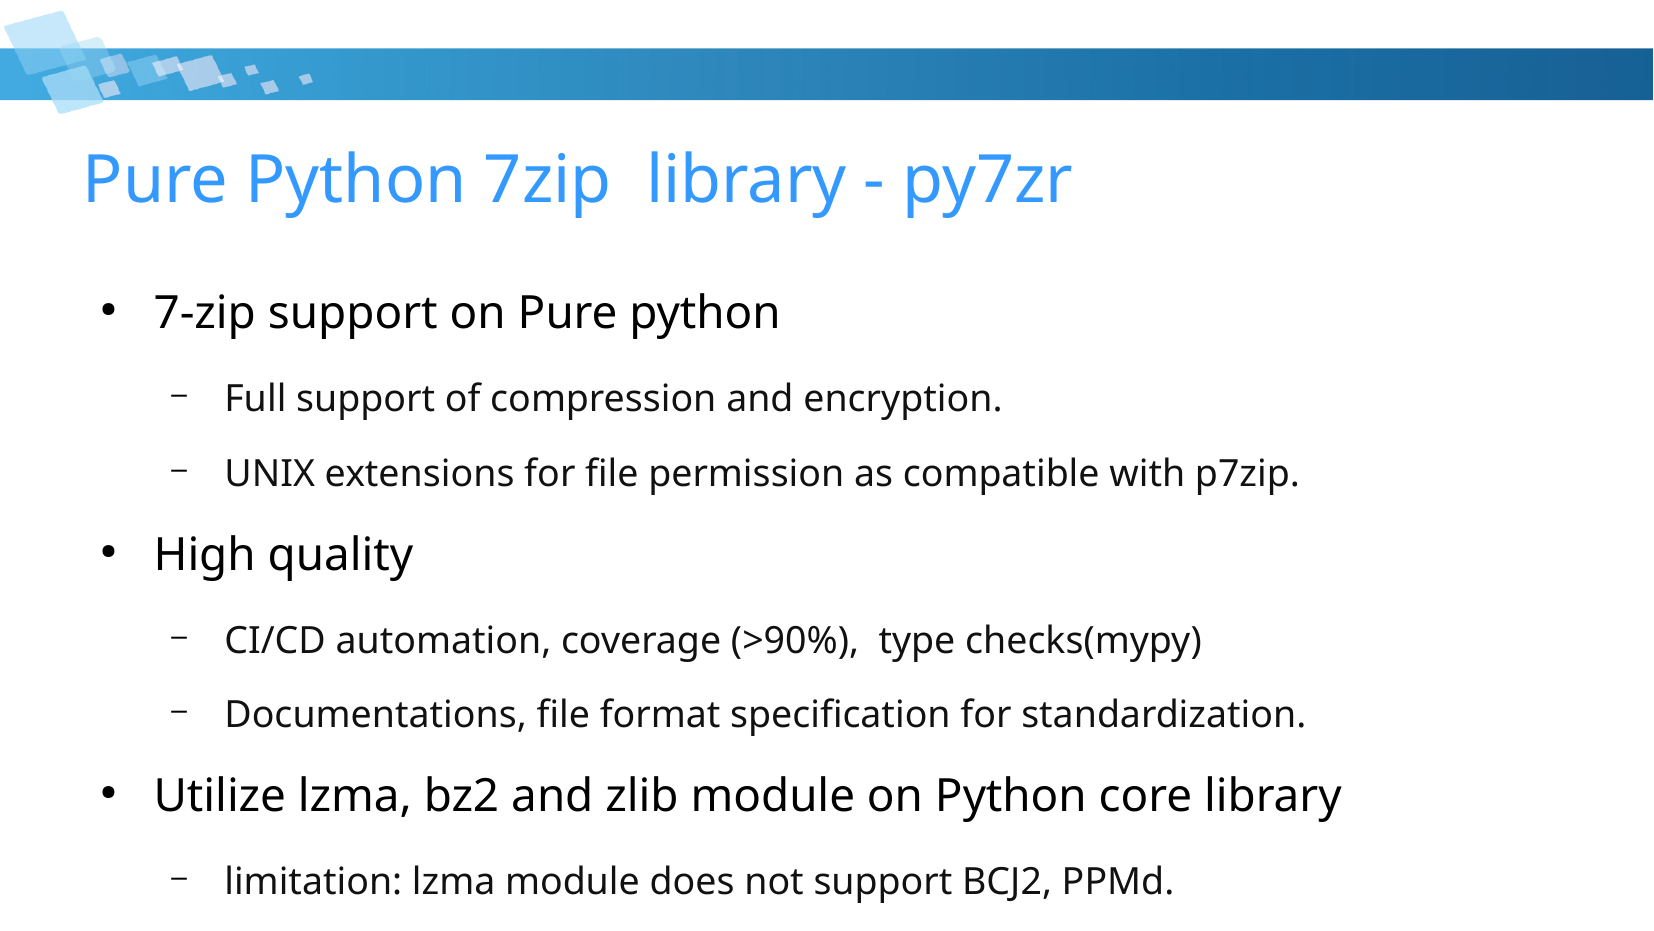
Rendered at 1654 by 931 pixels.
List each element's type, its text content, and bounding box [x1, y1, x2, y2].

title Pure Python 7zip library - py7zr [82, 99, 1571, 255]
list 7-zip support on Pure python Full support of compression and encryption. UNIX extensions for file permission as compatible with p7zip. High quality CI/CD automation, coverage (>90%), type checks(mypy) Documentations, file format specification for standardization. Utilize lzma, bz2 and zlib module on Python core library limitation: lzma module does not support BCJ2, PPMd. Addtional support of ZStandard(zstd), AES(cryptodome) [82, 279, 1571, 911]
picture [0, 0, 1653, 929]
